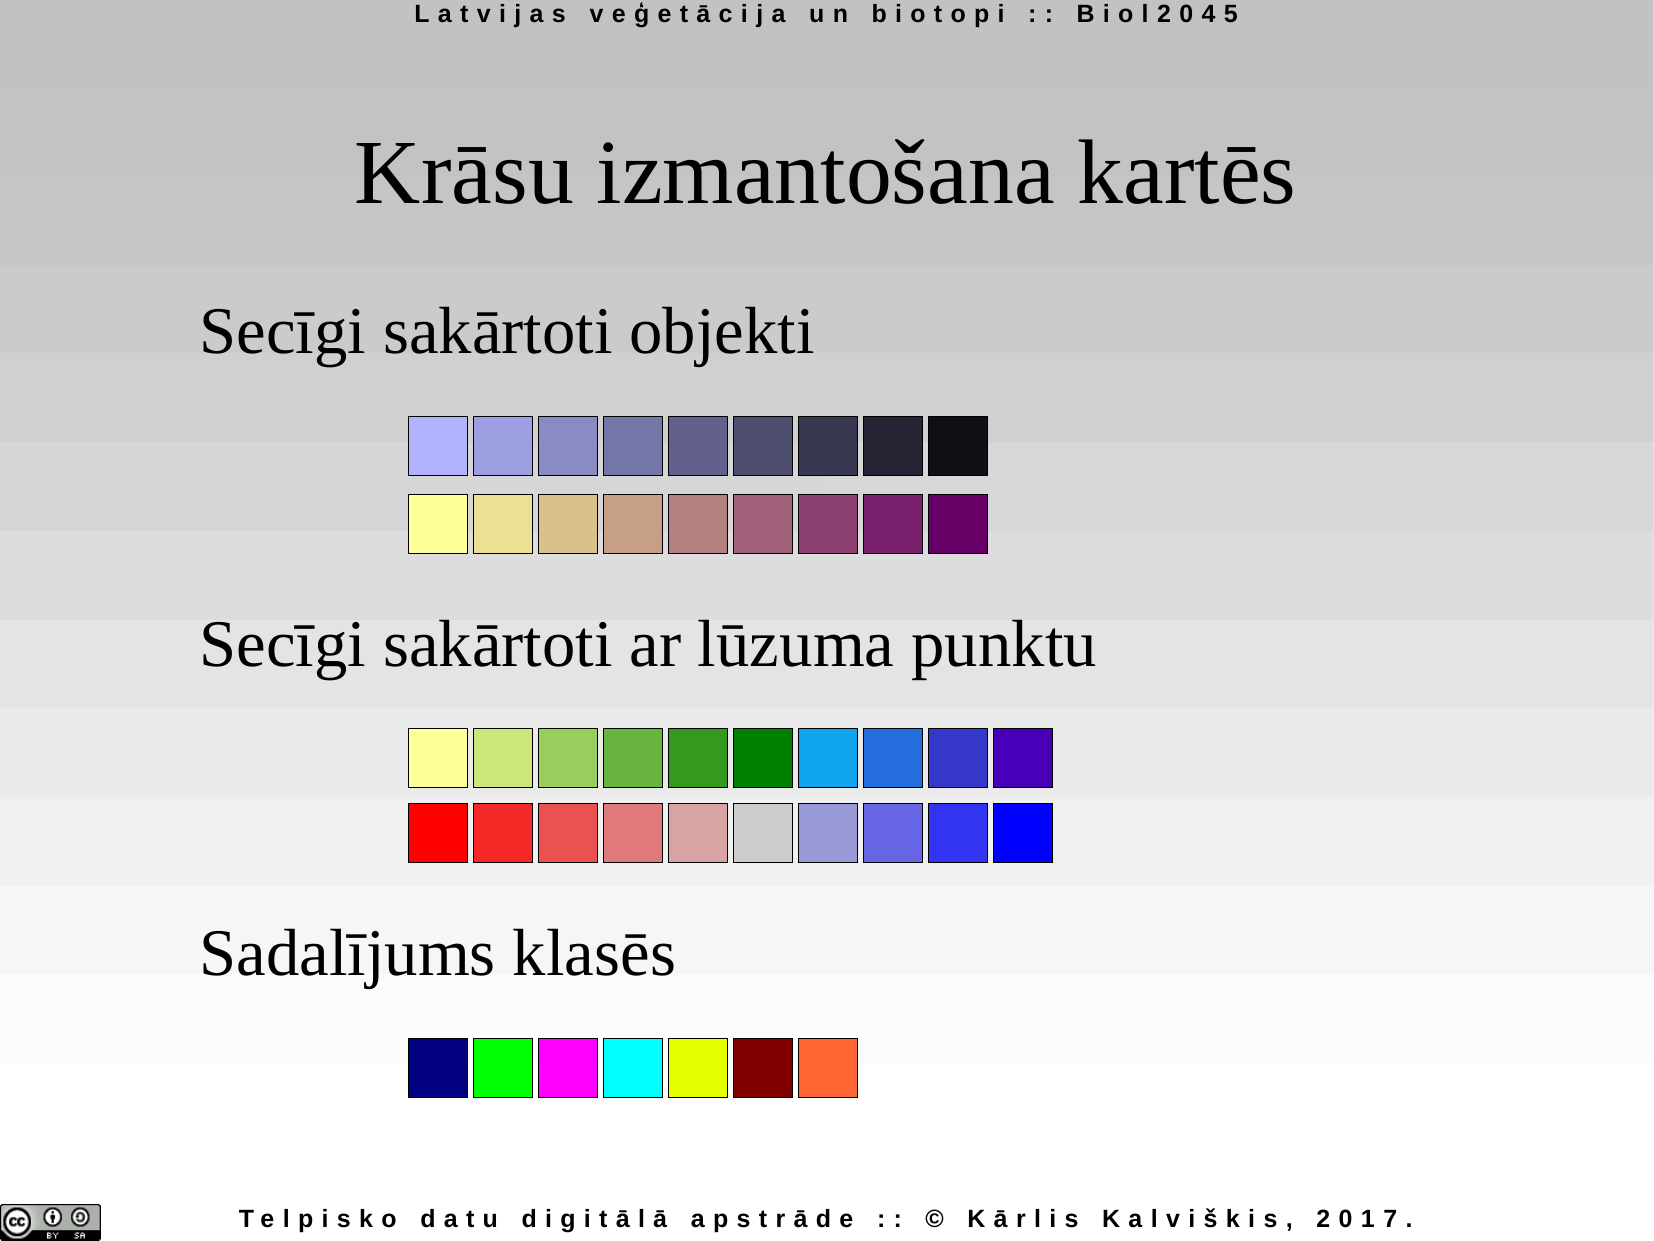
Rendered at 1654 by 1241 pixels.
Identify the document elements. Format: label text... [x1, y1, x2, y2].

text_box [408, 494, 468, 554]
text_box [863, 416, 923, 476]
text_box Sadalījums klasēs [199, 916, 759, 1003]
text_box [668, 1038, 728, 1098]
text_box [473, 416, 533, 476]
text_box [603, 416, 663, 476]
text_box [668, 416, 728, 476]
text_box [538, 1038, 598, 1098]
text_box [928, 416, 988, 476]
text_box [863, 728, 923, 788]
text_box [408, 1038, 468, 1098]
text_box [993, 728, 1053, 788]
text_box [733, 728, 793, 788]
text_box [798, 728, 858, 788]
text_box [473, 494, 533, 554]
picture [0, 0, 1654, 1241]
text_box [733, 416, 793, 476]
text_box [668, 728, 728, 788]
text_box [668, 803, 728, 863]
text_box [408, 728, 468, 788]
text_box [928, 728, 988, 788]
text_box [473, 728, 533, 788]
text_box [798, 1038, 858, 1098]
text_box [408, 803, 468, 863]
text_box [668, 494, 728, 554]
text_box [863, 803, 923, 863]
text_box [798, 416, 858, 476]
text_box [473, 803, 533, 863]
text_box [603, 803, 663, 863]
text_box Secīgi sakārtoti objekti [199, 294, 912, 381]
text_box [993, 803, 1053, 863]
text_box [798, 494, 858, 554]
text_box [408, 416, 468, 476]
text_box [473, 1038, 533, 1098]
text_box [538, 803, 598, 863]
text_box [798, 803, 858, 863]
text_box [733, 1038, 793, 1098]
text_box [538, 494, 598, 554]
text_box [538, 728, 598, 788]
text_box [603, 494, 663, 554]
text_box Secīgi sakārtoti ar lūzuma punktu [199, 606, 1272, 693]
text_box [538, 416, 598, 476]
text_box [733, 803, 793, 863]
text_box [863, 494, 923, 554]
text_box [603, 1038, 663, 1098]
title Krāsu izmantošana kartēs [29, 49, 1625, 296]
text_box [603, 728, 663, 788]
text_box [928, 494, 988, 554]
text_box [733, 494, 793, 554]
text_box [928, 803, 988, 863]
